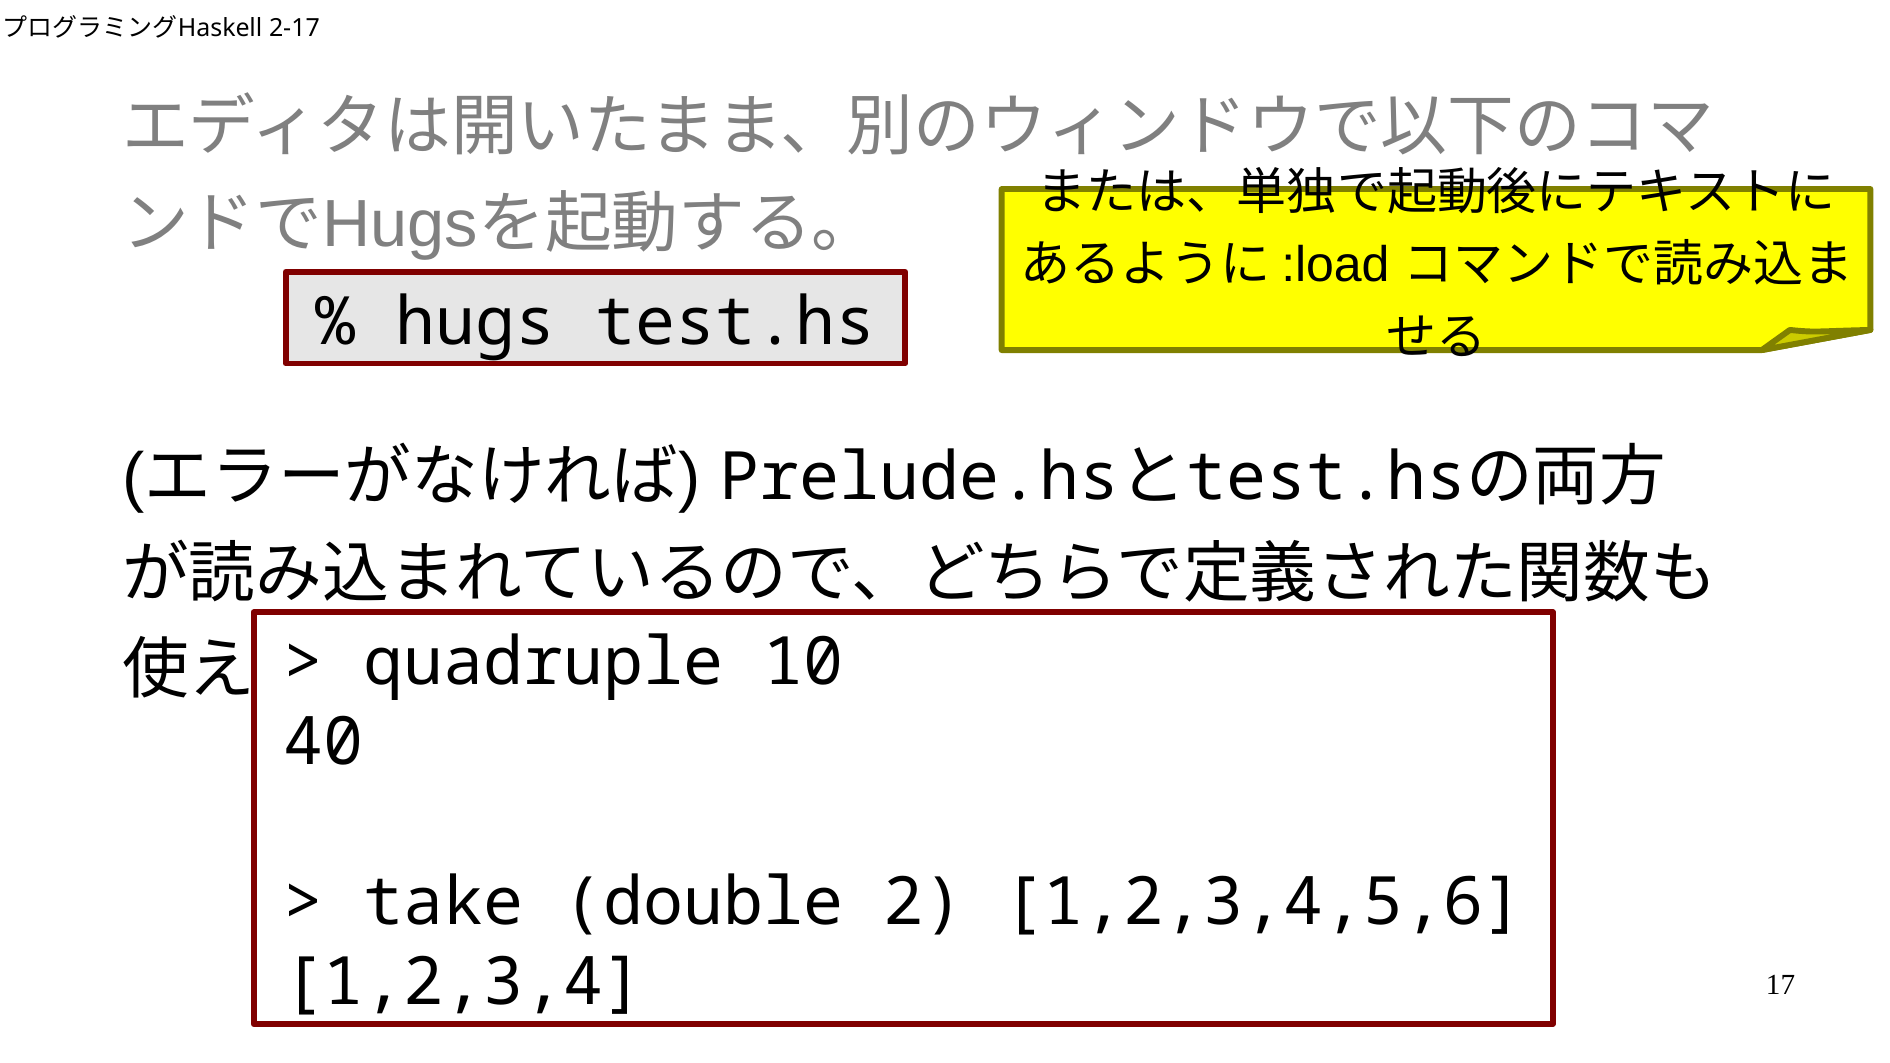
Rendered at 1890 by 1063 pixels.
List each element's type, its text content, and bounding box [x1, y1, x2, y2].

text_box (エラーがなければ) Prelude.hsとtest.hsの両方が読み込まれているので、どちらで定義された関数も使える。 [107, 414, 1741, 575]
text_box または、単独で起動後にテキストにあるように :load コマンドで読み込ませる [1001, 189, 1871, 351]
text_box > quadruple 10 40 > take (double 2) [1,2,3,4,5,6] [1,2,3,4] [253, 612, 1553, 1025]
text_box エディタは開いたまま、別のウィンドウで以下のコマンドでHugsを起動する。 [107, 64, 1741, 221]
text_box % hugs test.hs [285, 271, 906, 364]
